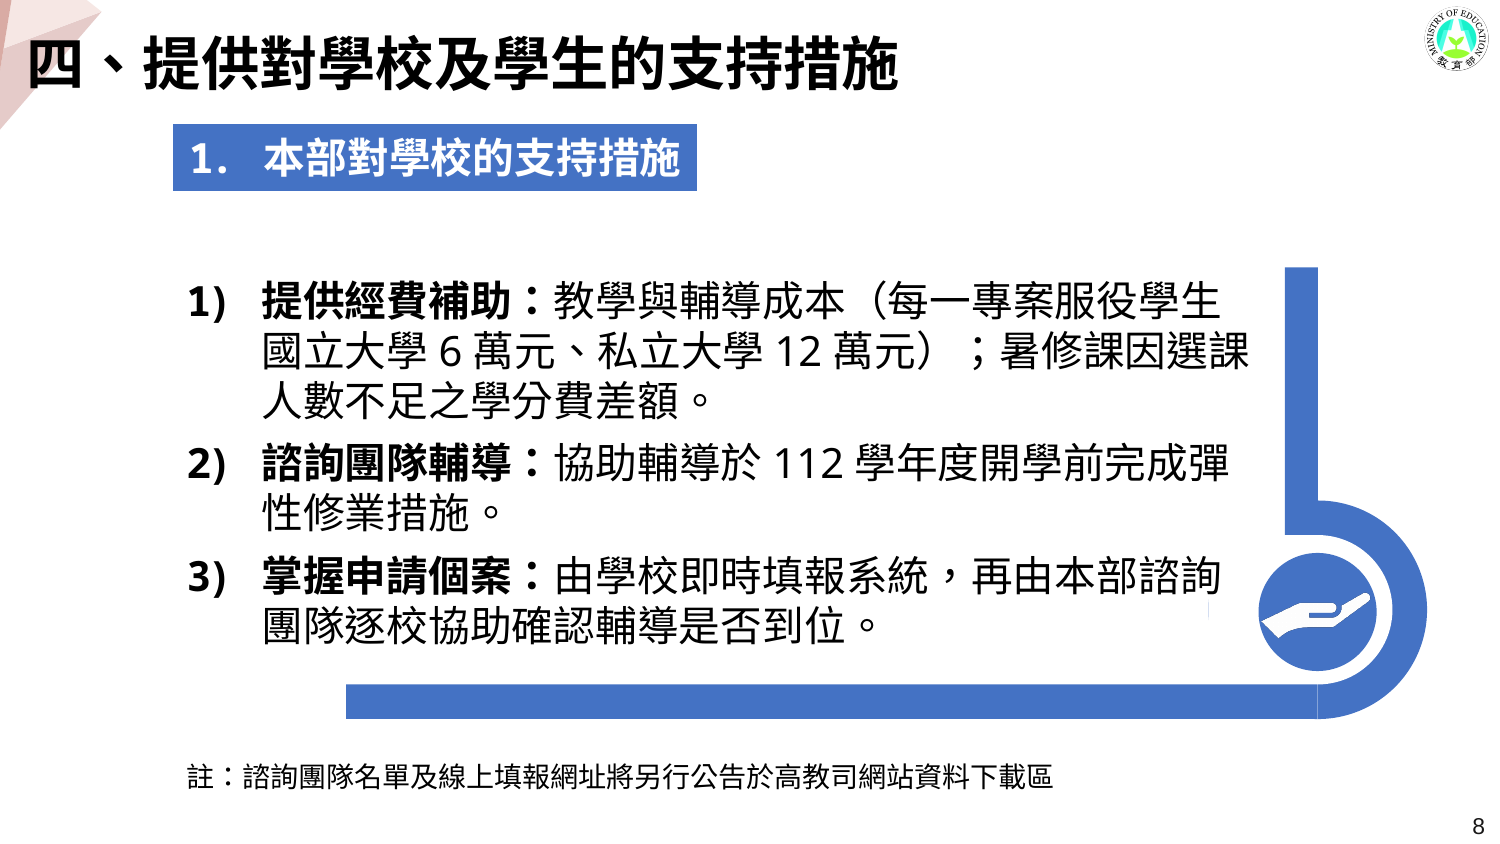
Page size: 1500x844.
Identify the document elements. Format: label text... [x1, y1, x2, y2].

picture [1434, 6, 1489, 68]
picture [1256, 556, 1375, 675]
text_box 本部對學校的支持措施 [173, 124, 697, 190]
text_box [0, 0, 102, 130]
text_box [346, 267, 1428, 720]
text_box 提供經費補助：教學與輔導成本（每一專案服役學生國立大學6萬元、私立大學12萬元）；暑修課因選課人數不足之學分費差額。 諮詢團隊輔導：協助輔導於112學年度開學前完成彈性修業措施。 掌握申請個案：由學校即時填報系統，再由本部諮詢團隊逐校協助確認輔導是否到位。 [171, 267, 1272, 658]
text_box 註：諮詢團隊名單及線上填報網址將另行公告於高教司網站資料下載區 [171, 752, 1188, 801]
title 四、提供對學校及學生的支持措施 [11, 16, 1470, 115]
